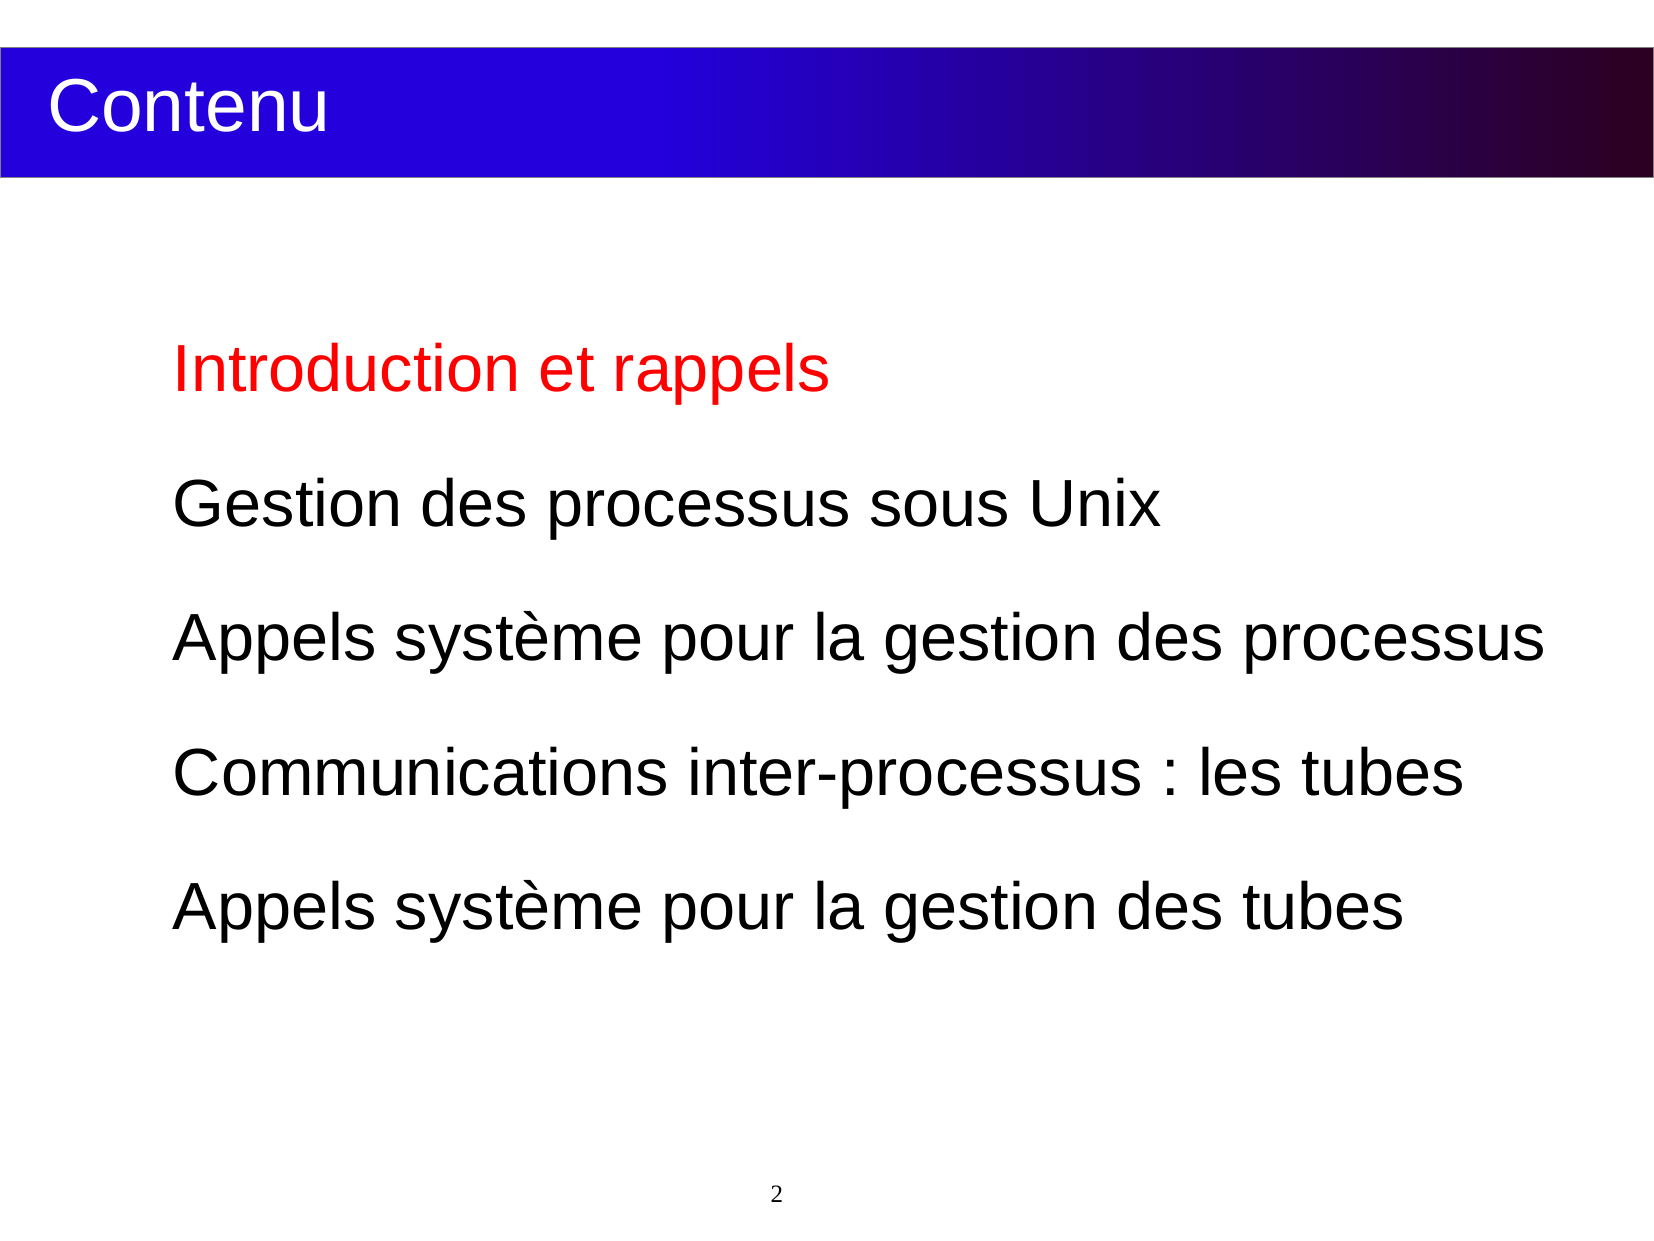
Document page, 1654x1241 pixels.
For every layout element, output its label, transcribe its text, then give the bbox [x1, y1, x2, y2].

list Introduction et rappels Gestion des processus sous Unix Appels système pour la gestion des processus Communications inter-processus : les tubes Appels système pour la gestion des tubes [116, 337, 1619, 1205]
title Contenu [47, 0, 1477, 218]
